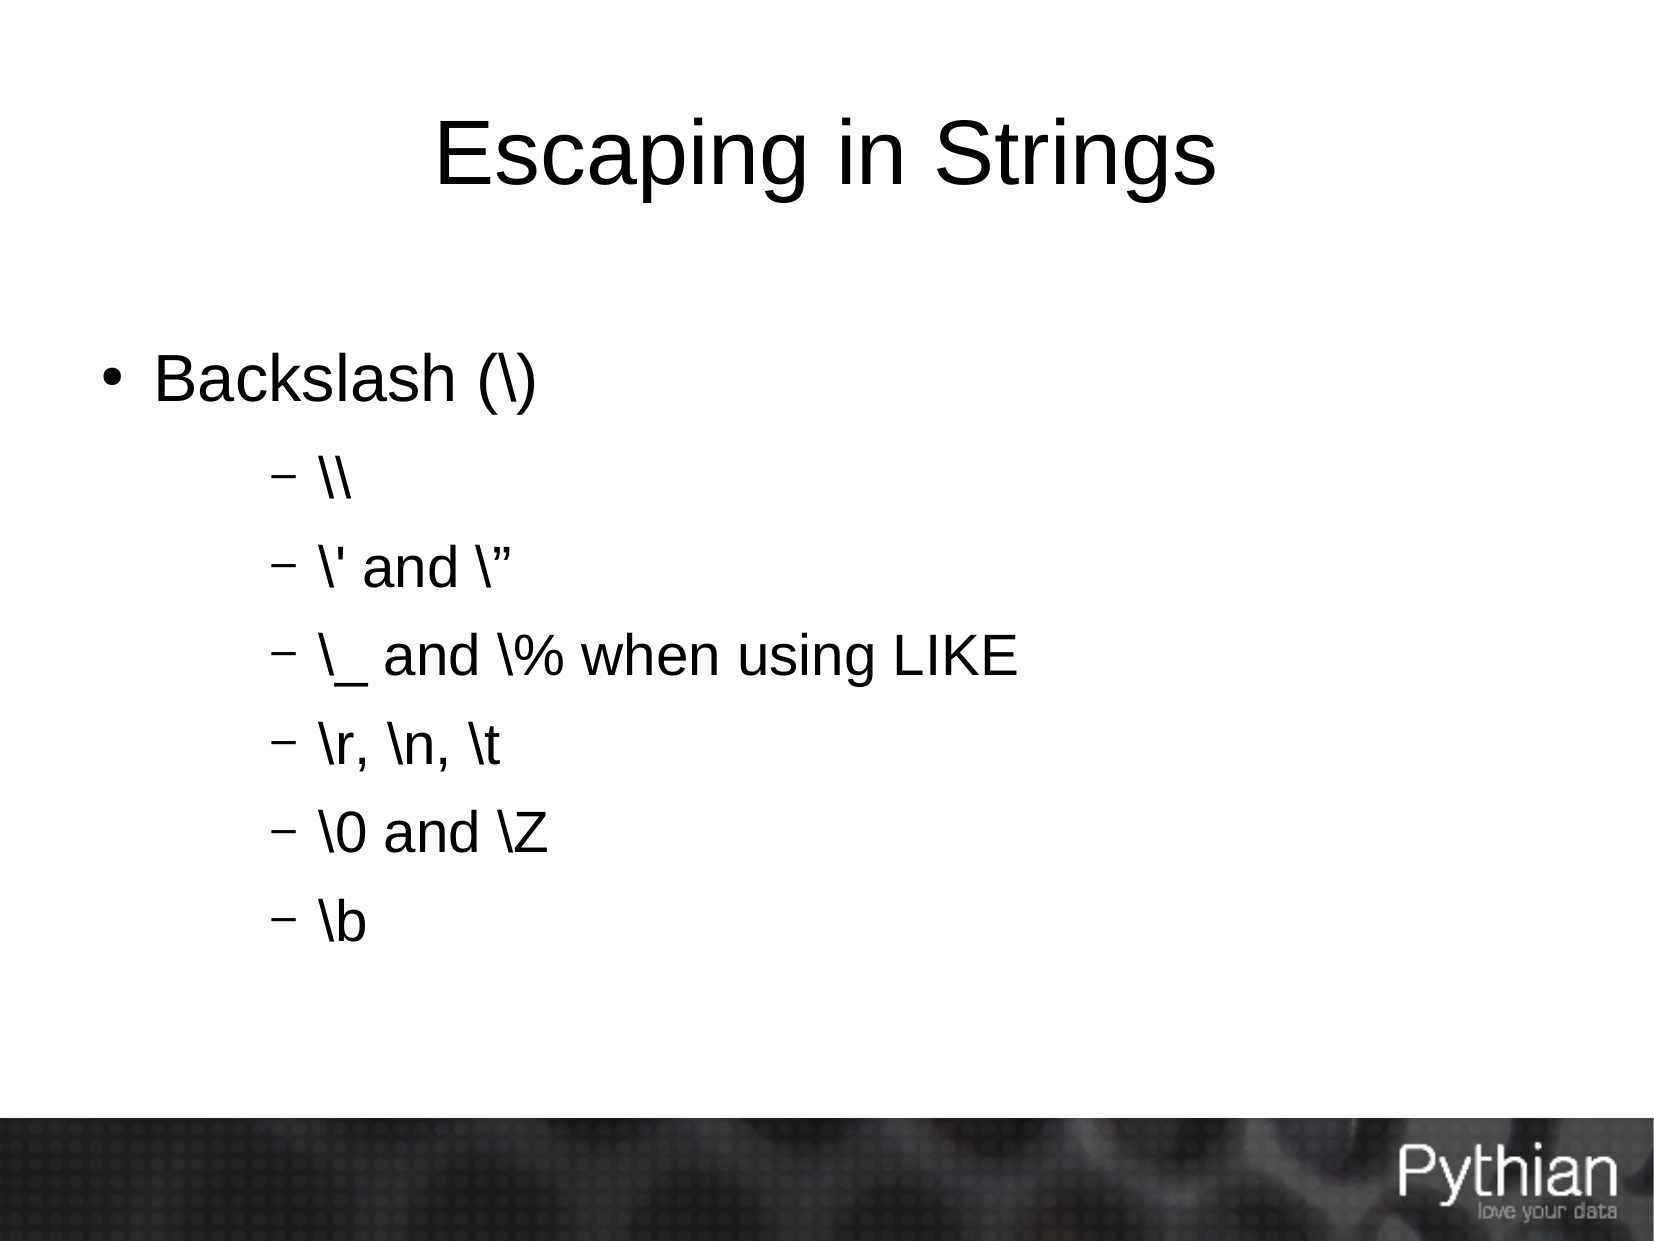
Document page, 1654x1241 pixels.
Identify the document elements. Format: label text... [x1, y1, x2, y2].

picture [0, 1118, 1654, 1241]
list Backslash (\) \\ \' and \” \_ and \% when using LIKE \r, \n, \t \0 and \Z \b [82, 237, 1571, 1041]
title Escaping in Strings [82, 49, 1571, 237]
